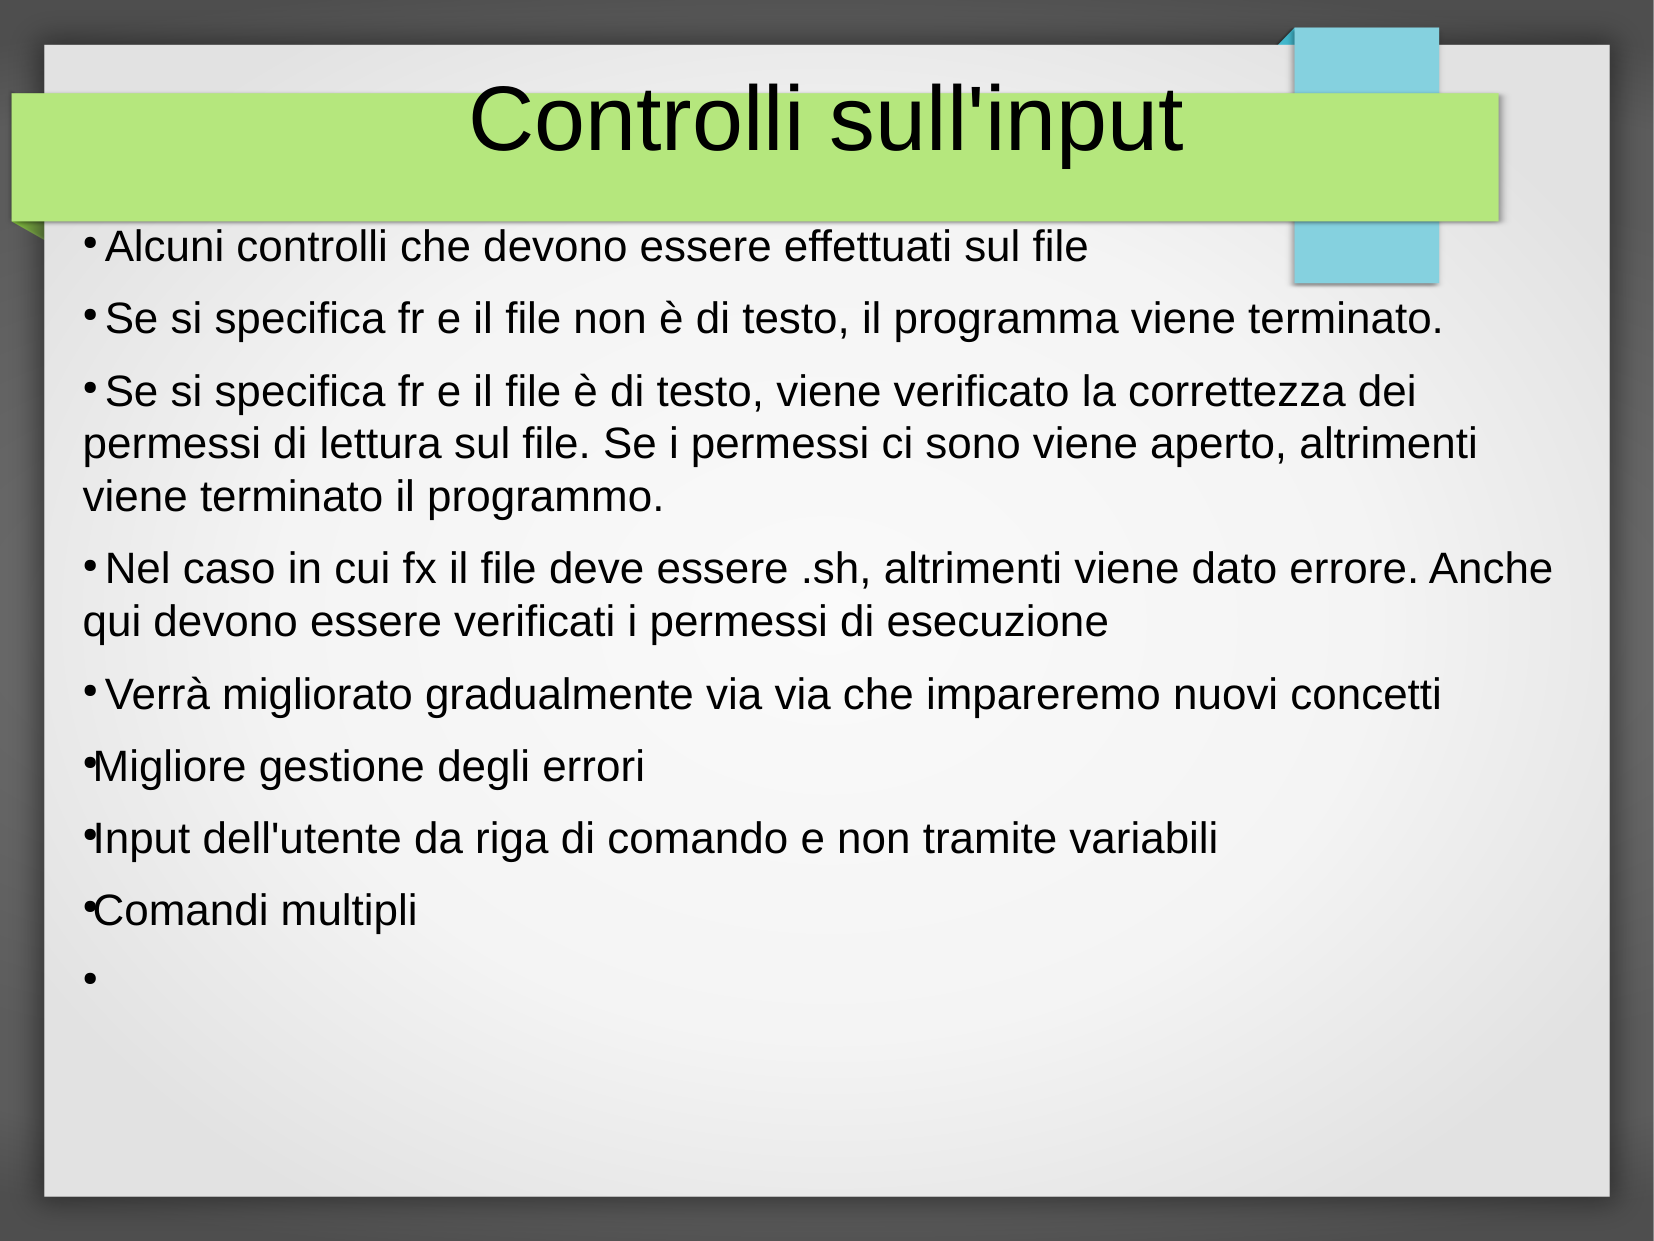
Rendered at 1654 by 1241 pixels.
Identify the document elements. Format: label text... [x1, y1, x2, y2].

picture [0, 0, 1654, 1241]
list Alcuni controlli che devono essere effettuati sul file Se si specifica fr e il file non è di testo, il programma viene terminato. Se si specifica fr e il file è di testo, viene verificato la correttezza dei permessi di lettura sul file. Se i permessi ci sono viene aperto, altrimenti viene terminato il programmo. Nel caso in cui fx il file deve essere .sh, altrimenti viene dato errore. Anche qui devono essere verificati i permessi di esecuzione Verrà migliorato gradualmente via via che impareremo nuovi concetti Migliore gestione degli errori Input dell'utente da riga di comando e non tramite variabili Comandi multipli [82, 217, 1571, 937]
title Controlli sull'input [82, 49, 1571, 178]
